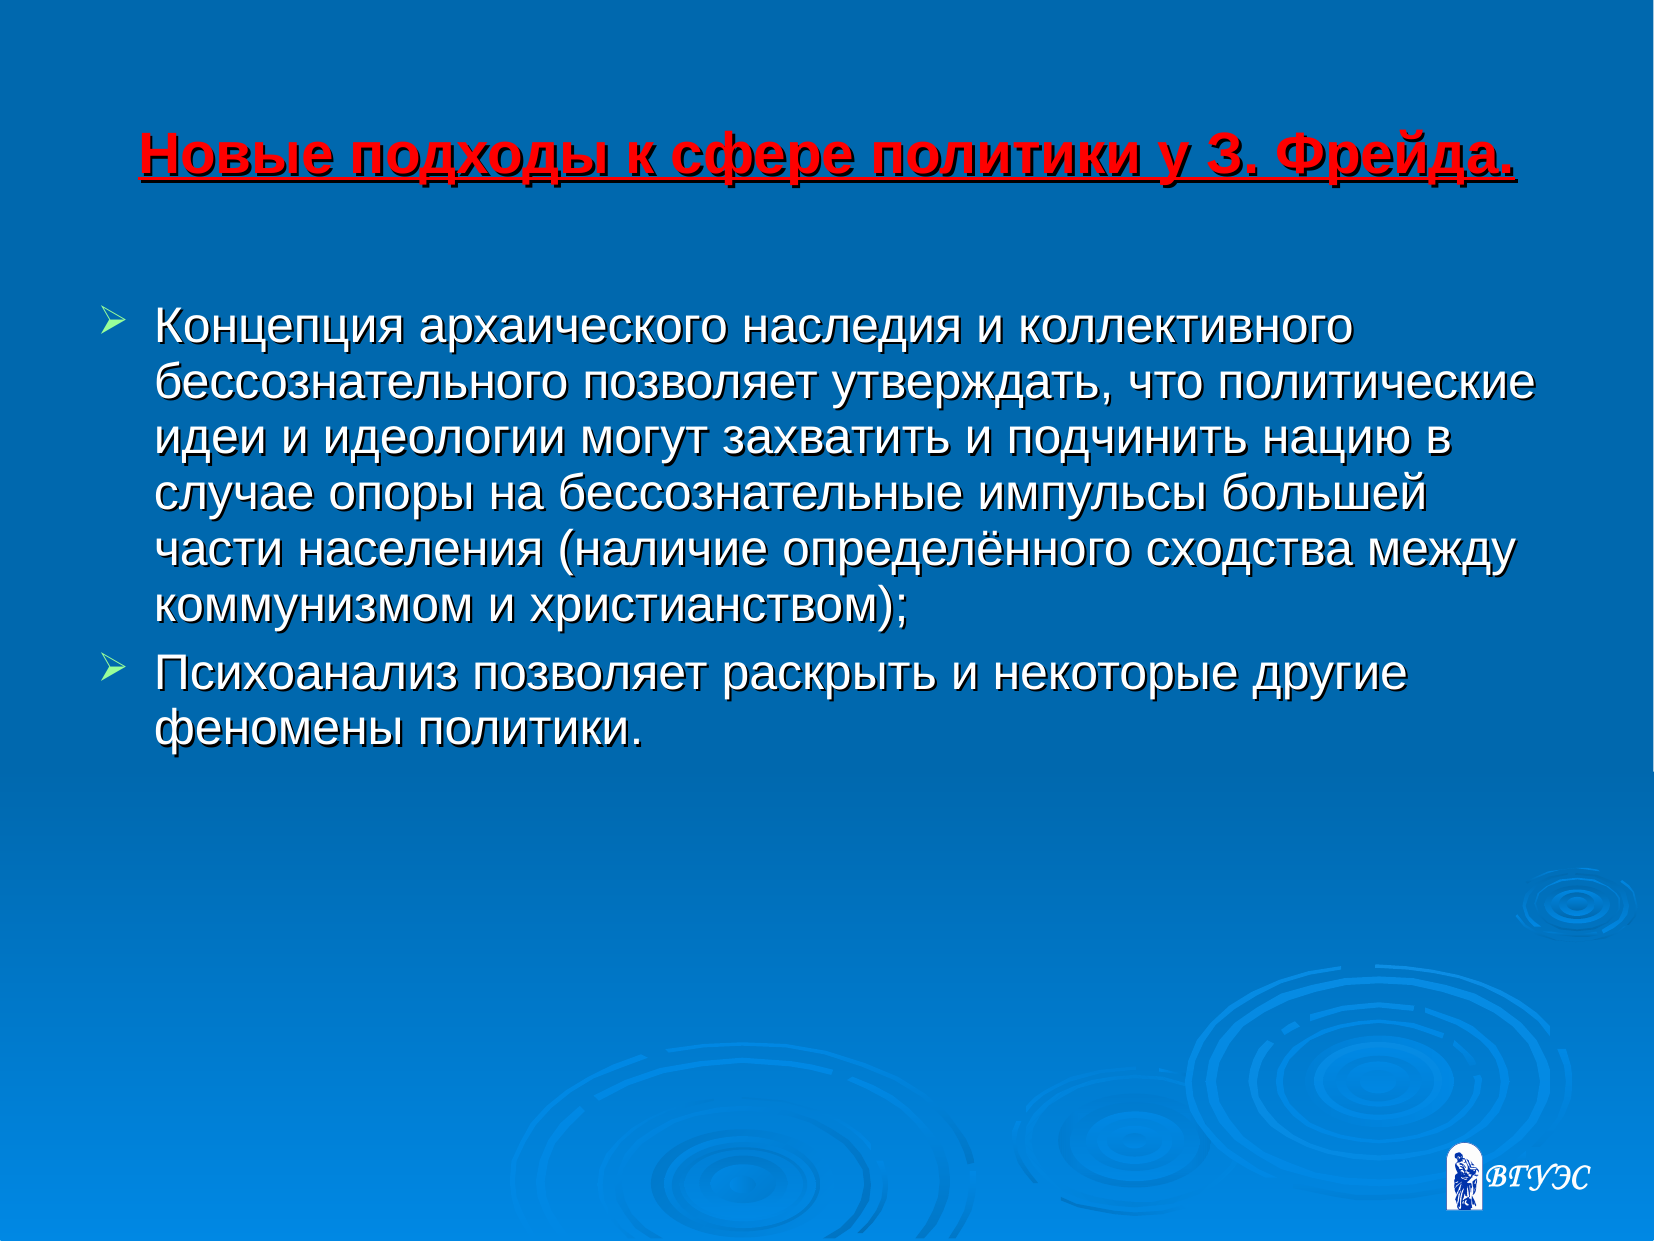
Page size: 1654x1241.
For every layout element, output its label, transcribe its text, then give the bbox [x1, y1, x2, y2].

title Новые подходы к сфере политики у З. Фрейда. [82, 50, 1571, 257]
list Концепция архаического наследия и коллективного бессознательного позволяет утверждать, что политические идеи и идеологии могут захватить и подчинить нацию в случае опоры на бессознательные импульсы большей части населения (наличие определённого сходства между коммунизмом и христианством); Психоанализ позволяет раскрыть и некоторые другие феномены политики. [82, 289, 1571, 1108]
picture [1446, 1142, 1592, 1211]
